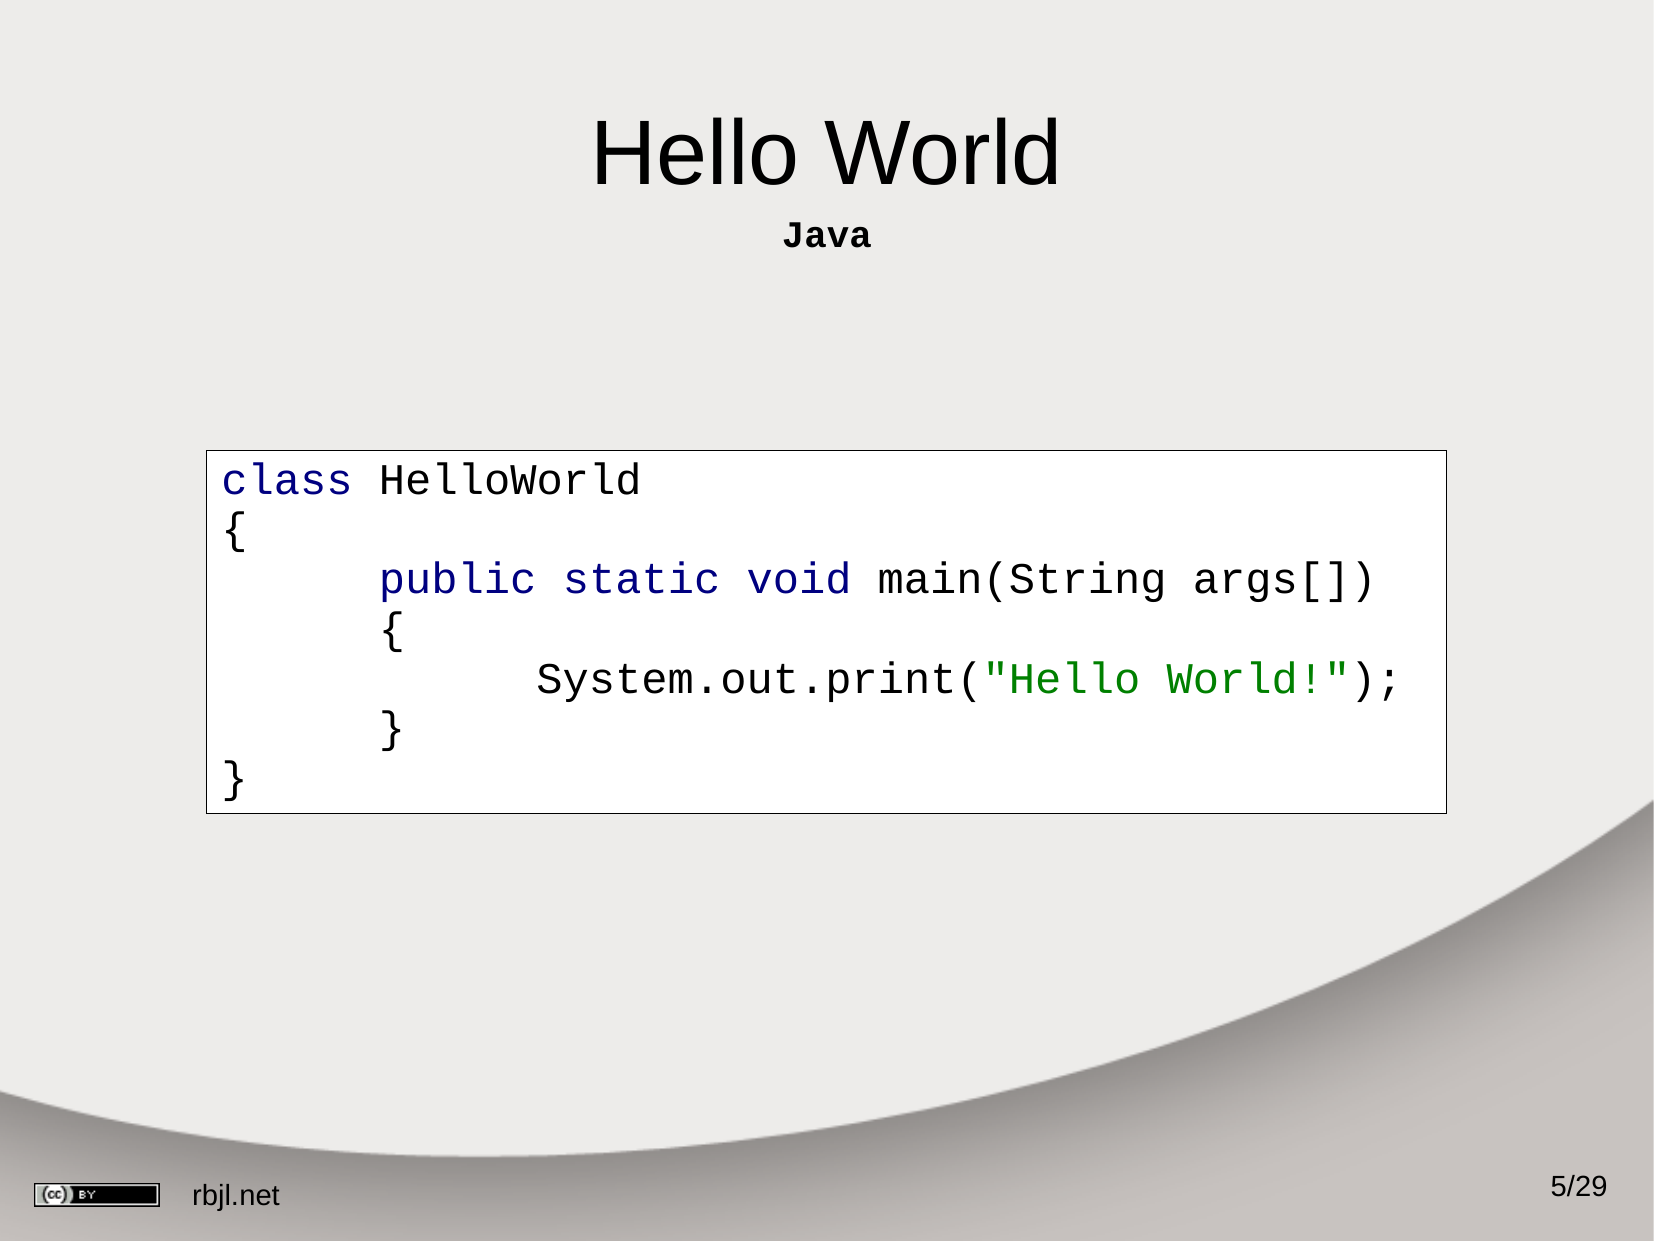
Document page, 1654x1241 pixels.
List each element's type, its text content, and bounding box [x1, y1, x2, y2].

text_box Java [590, 208, 1063, 267]
picture [0, 0, 1654, 1241]
text_box class HelloWorld { public static void main(String args[]) { System.out.print("Hello World!"); } } [206, 450, 1447, 814]
title Hello World [82, 49, 1571, 257]
